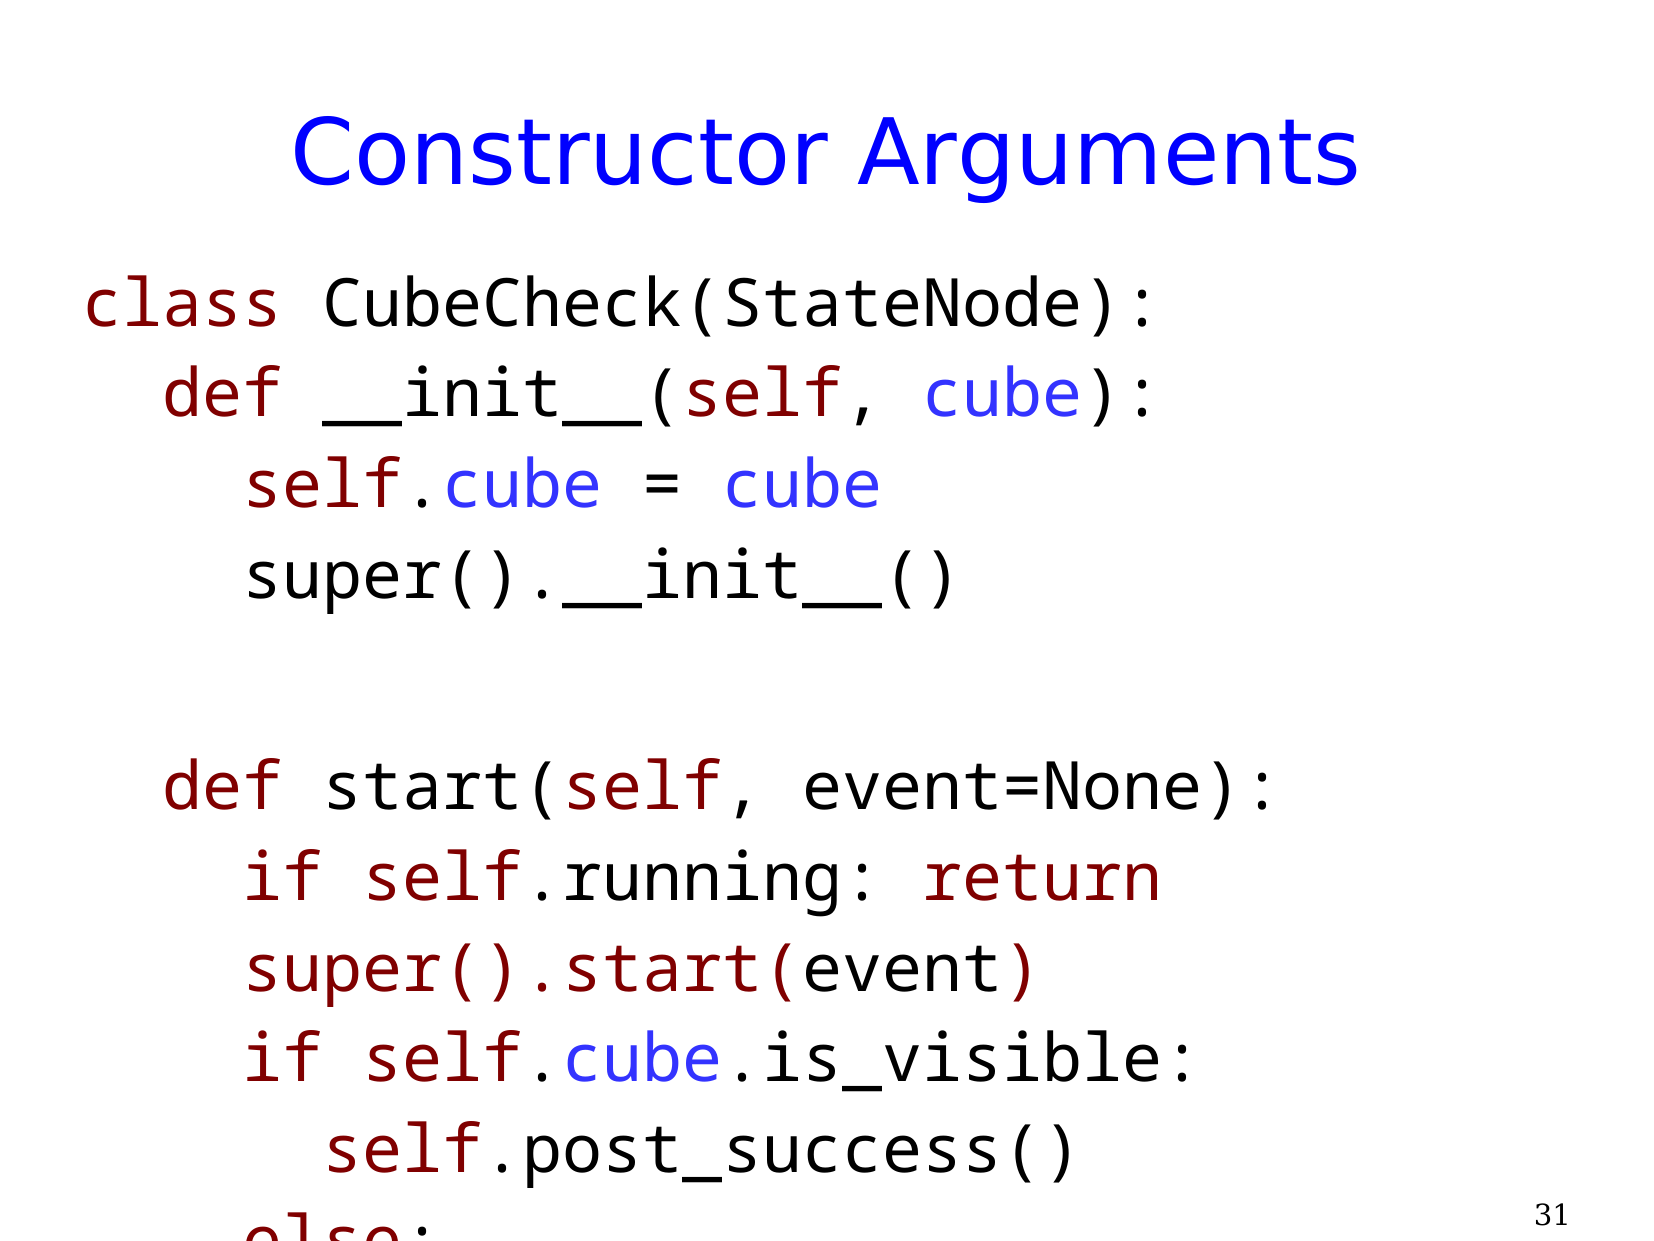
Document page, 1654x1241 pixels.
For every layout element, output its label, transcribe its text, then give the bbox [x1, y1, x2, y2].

title Constructor Arguments [82, 49, 1571, 254]
list class CubeCheck(StateNode): def __init__(self, cube): self.cube = cube super().__init__() def start(self, event=None): if self.running: return super().start(event) if self.cube.is_visible: self.post_success() else: self.post_failure() [82, 254, 1571, 1218]
